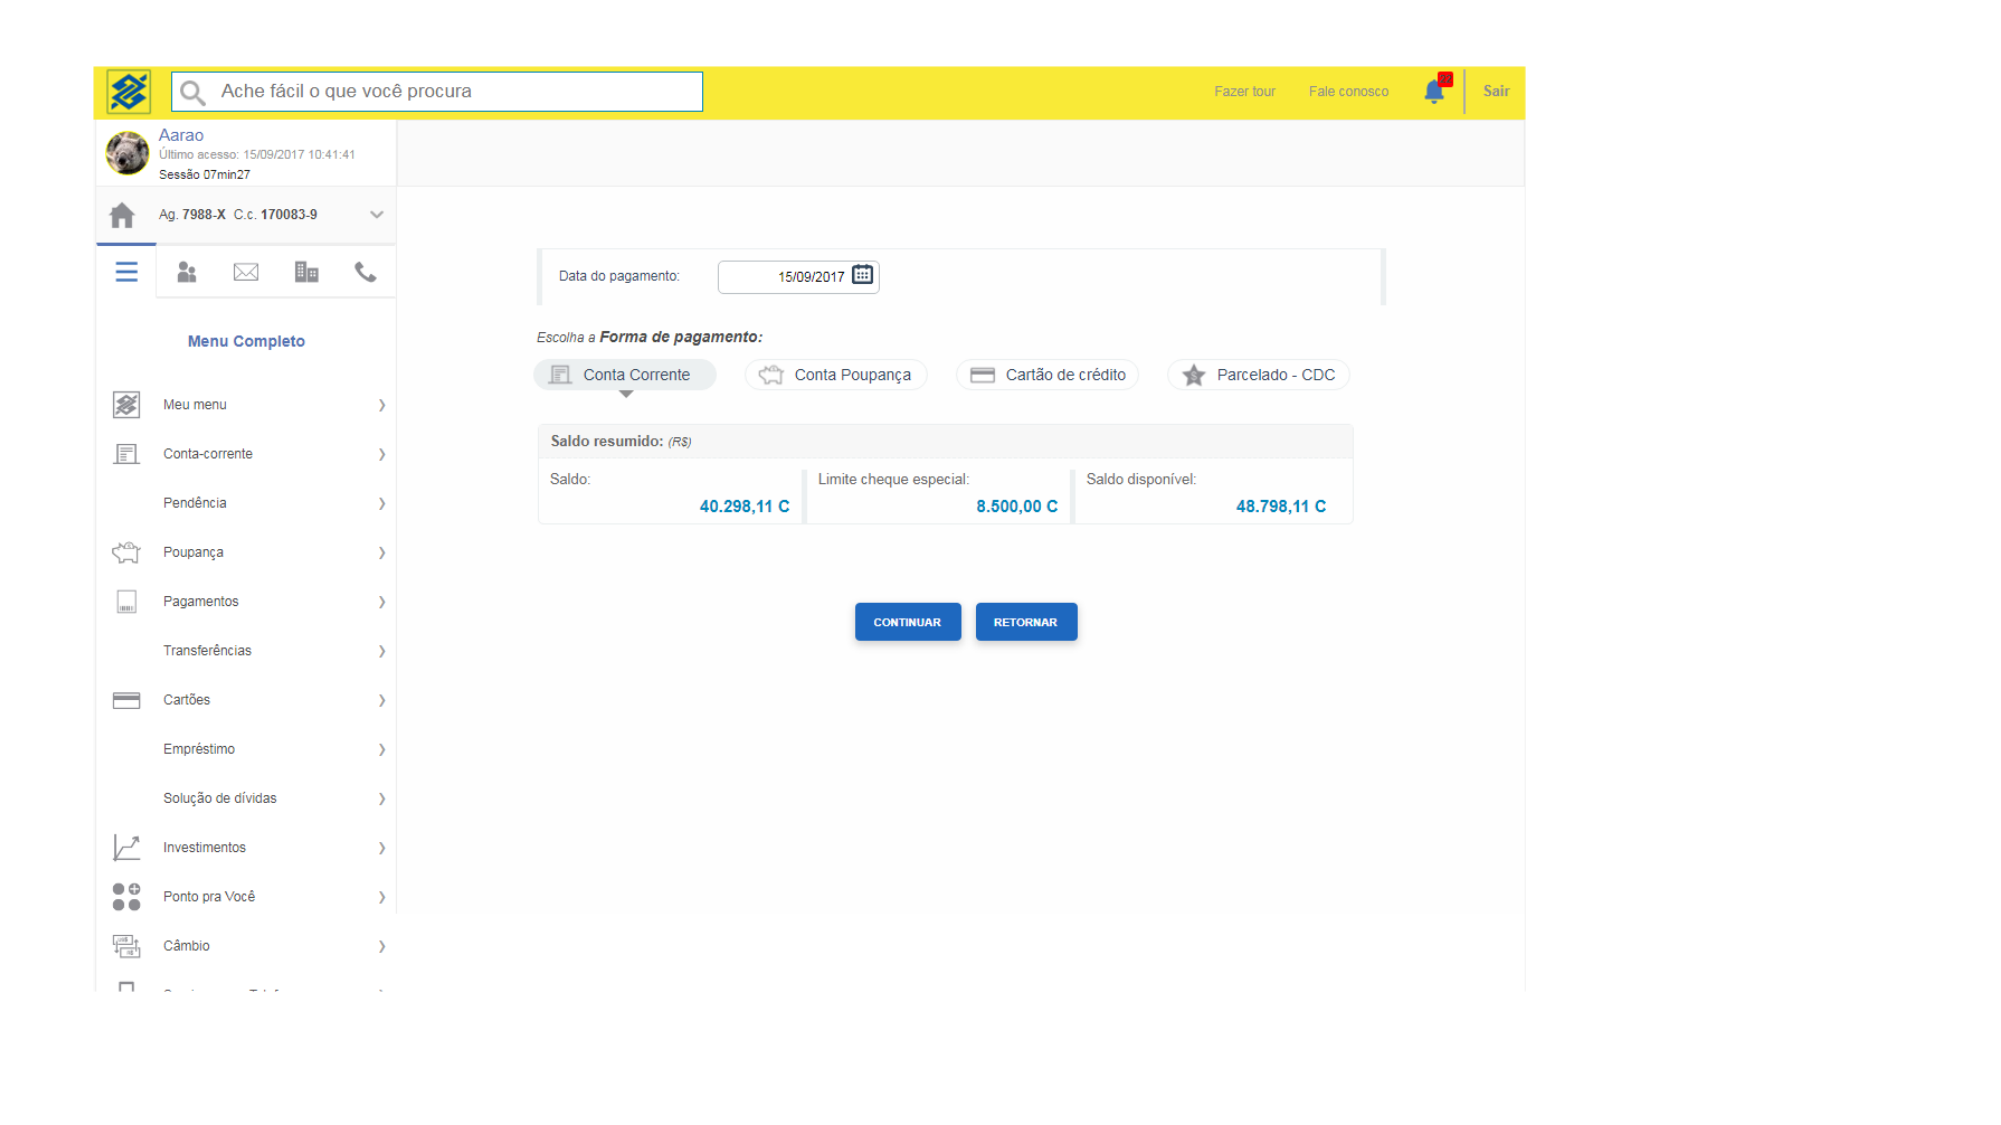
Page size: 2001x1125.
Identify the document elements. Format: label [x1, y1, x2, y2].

picture [93, 66, 1526, 992]
